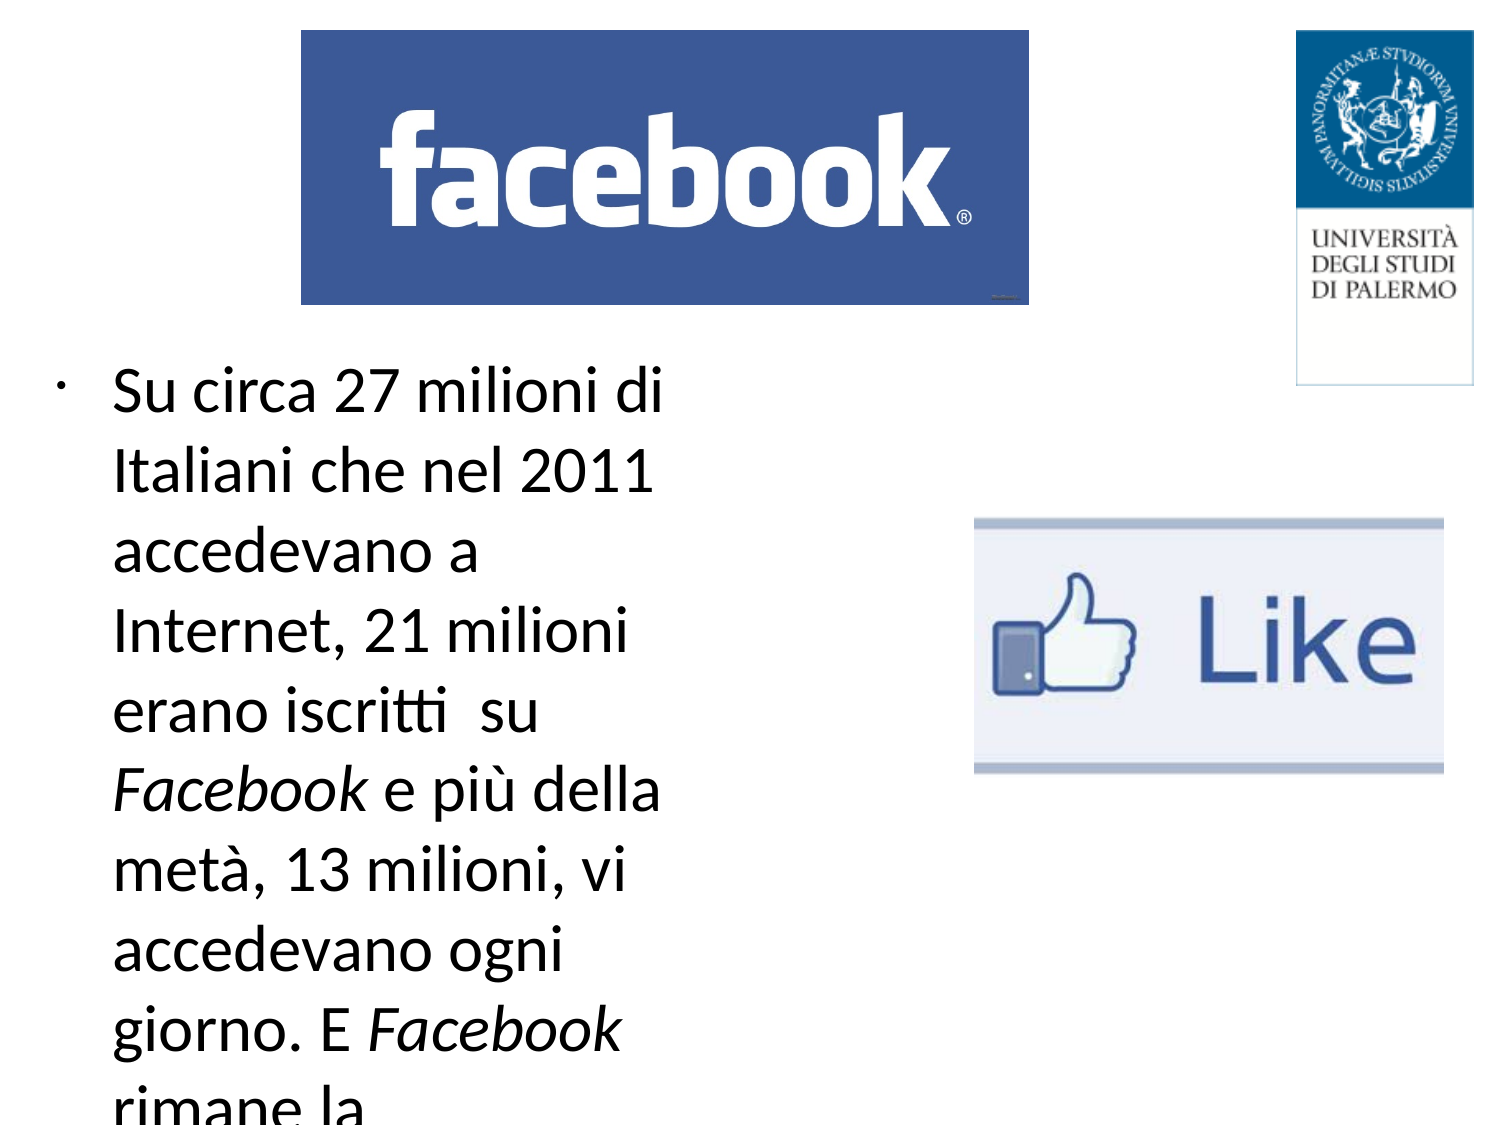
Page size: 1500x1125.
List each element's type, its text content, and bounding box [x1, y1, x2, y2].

list Su circa 27 milioni di Italiani che nel 2011 accedevano a Internet, 21 milioni erano iscritti su Facebook e più della metà, 13 milioni, vi accedevano ogni giorno. E Facebook rimane la piattaforma social attualmente più diffusa [41, 338, 704, 1081]
picture [974, 515, 1444, 778]
picture [1296, 30, 1474, 386]
picture [301, 30, 1029, 305]
